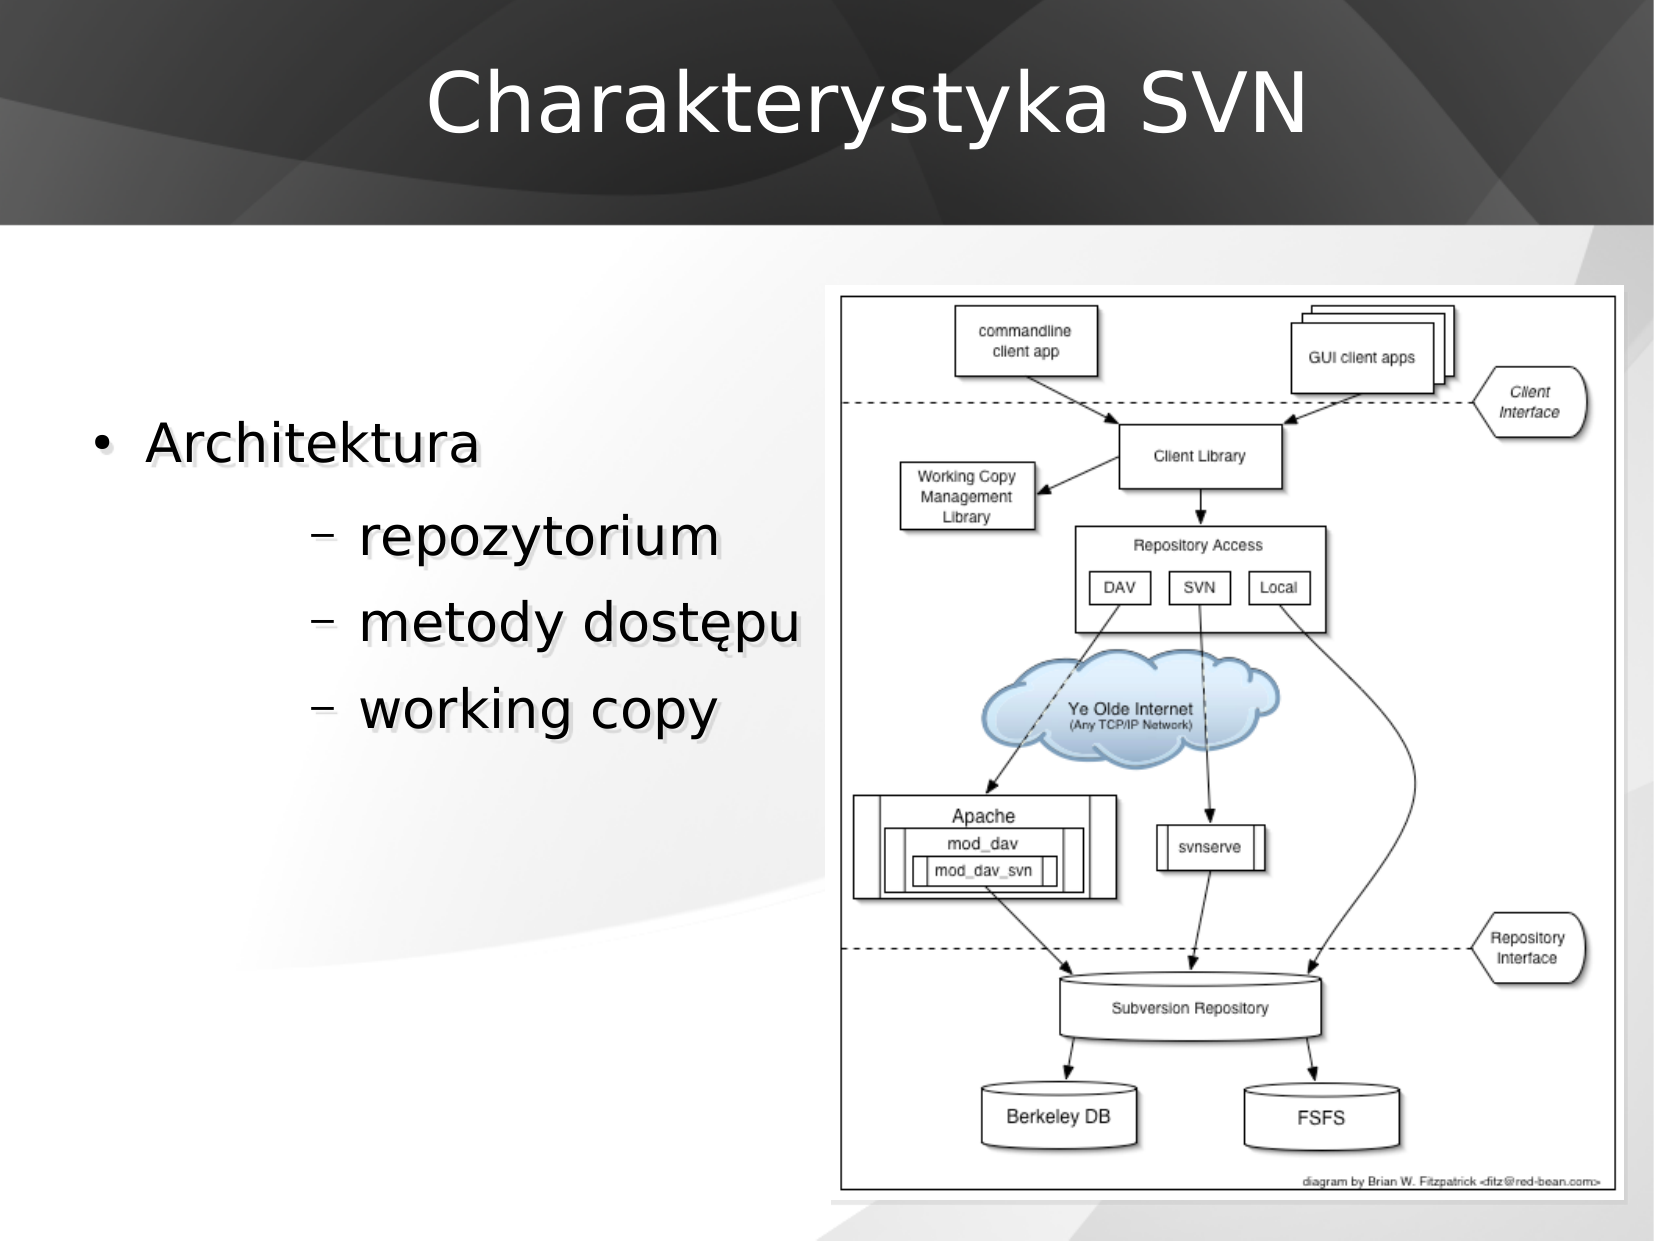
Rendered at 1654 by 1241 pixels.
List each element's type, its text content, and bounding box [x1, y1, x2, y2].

list Architektura repozytorium metody dostępu working copy [75, 412, 825, 1088]
picture [0, 0, 1654, 1241]
title Charakterystyka SVN [124, 0, 1613, 208]
